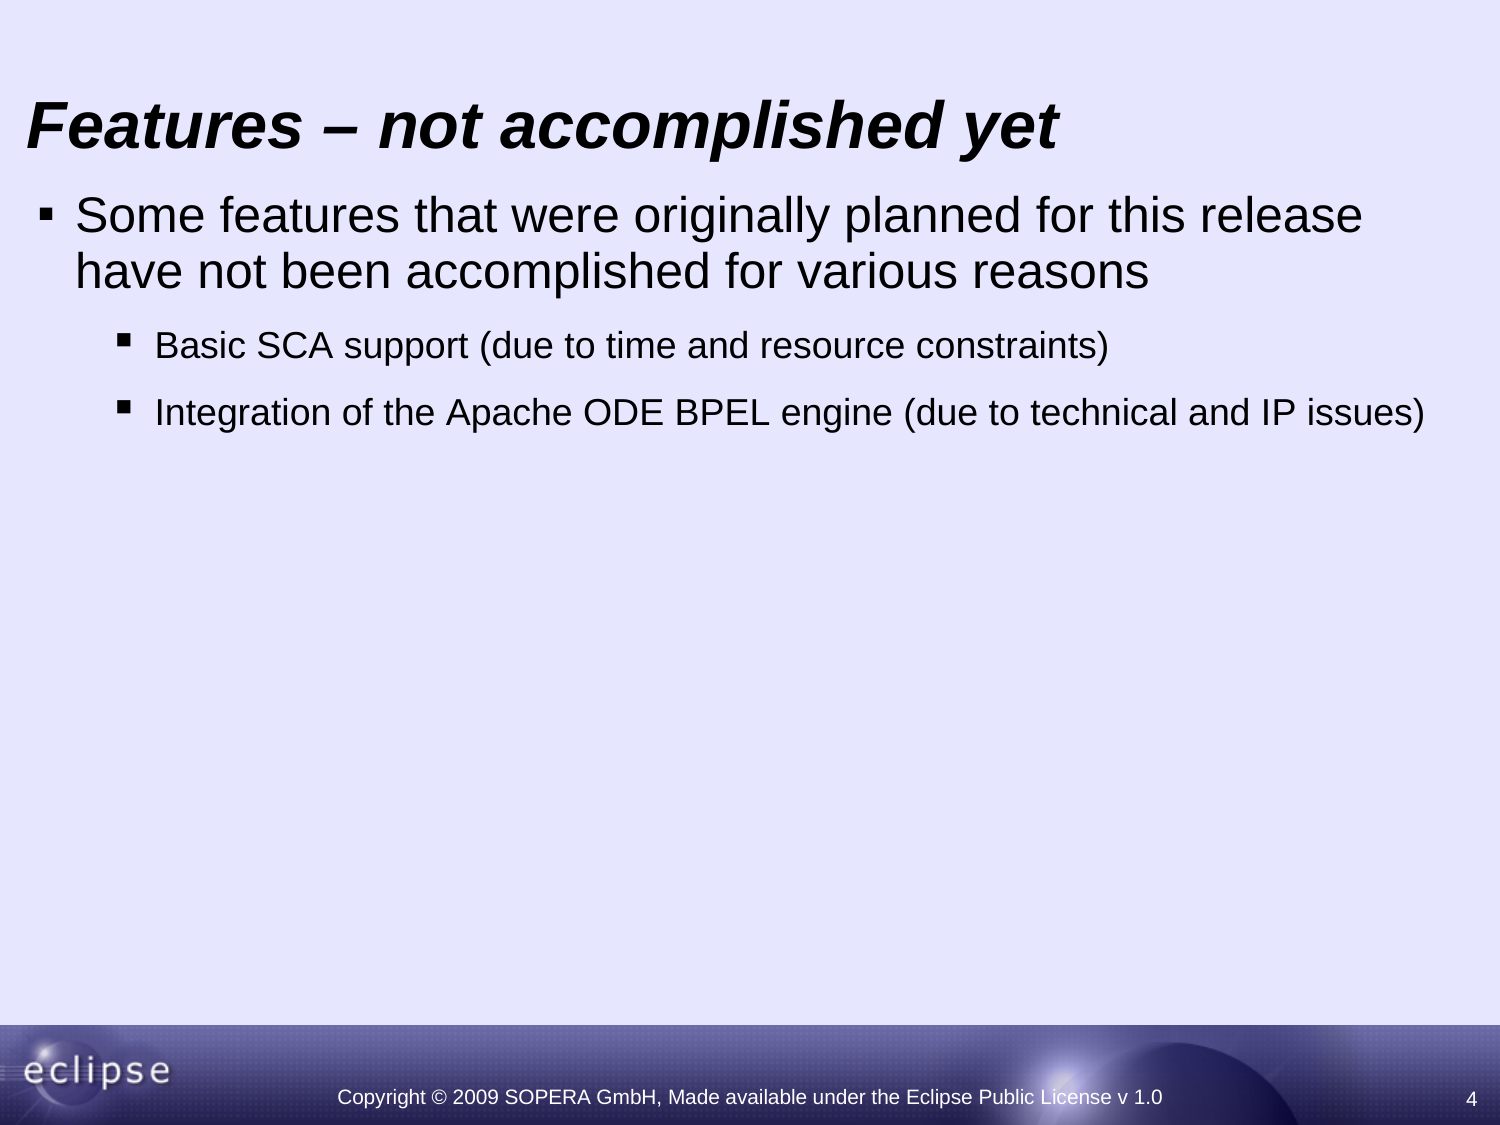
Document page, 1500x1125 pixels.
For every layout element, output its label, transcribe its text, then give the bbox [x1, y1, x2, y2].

picture [0, 1025, 1500, 1125]
title Features – not accomplished yet [26, 84, 1474, 172]
list Some features that were originally planned for this release have not been accomplished for various reasons Basic SCA support (due to time and resource constraints) Integration of the Apache ODE BPEL engine (due to technical and IP issues) [37, 187, 1463, 1021]
